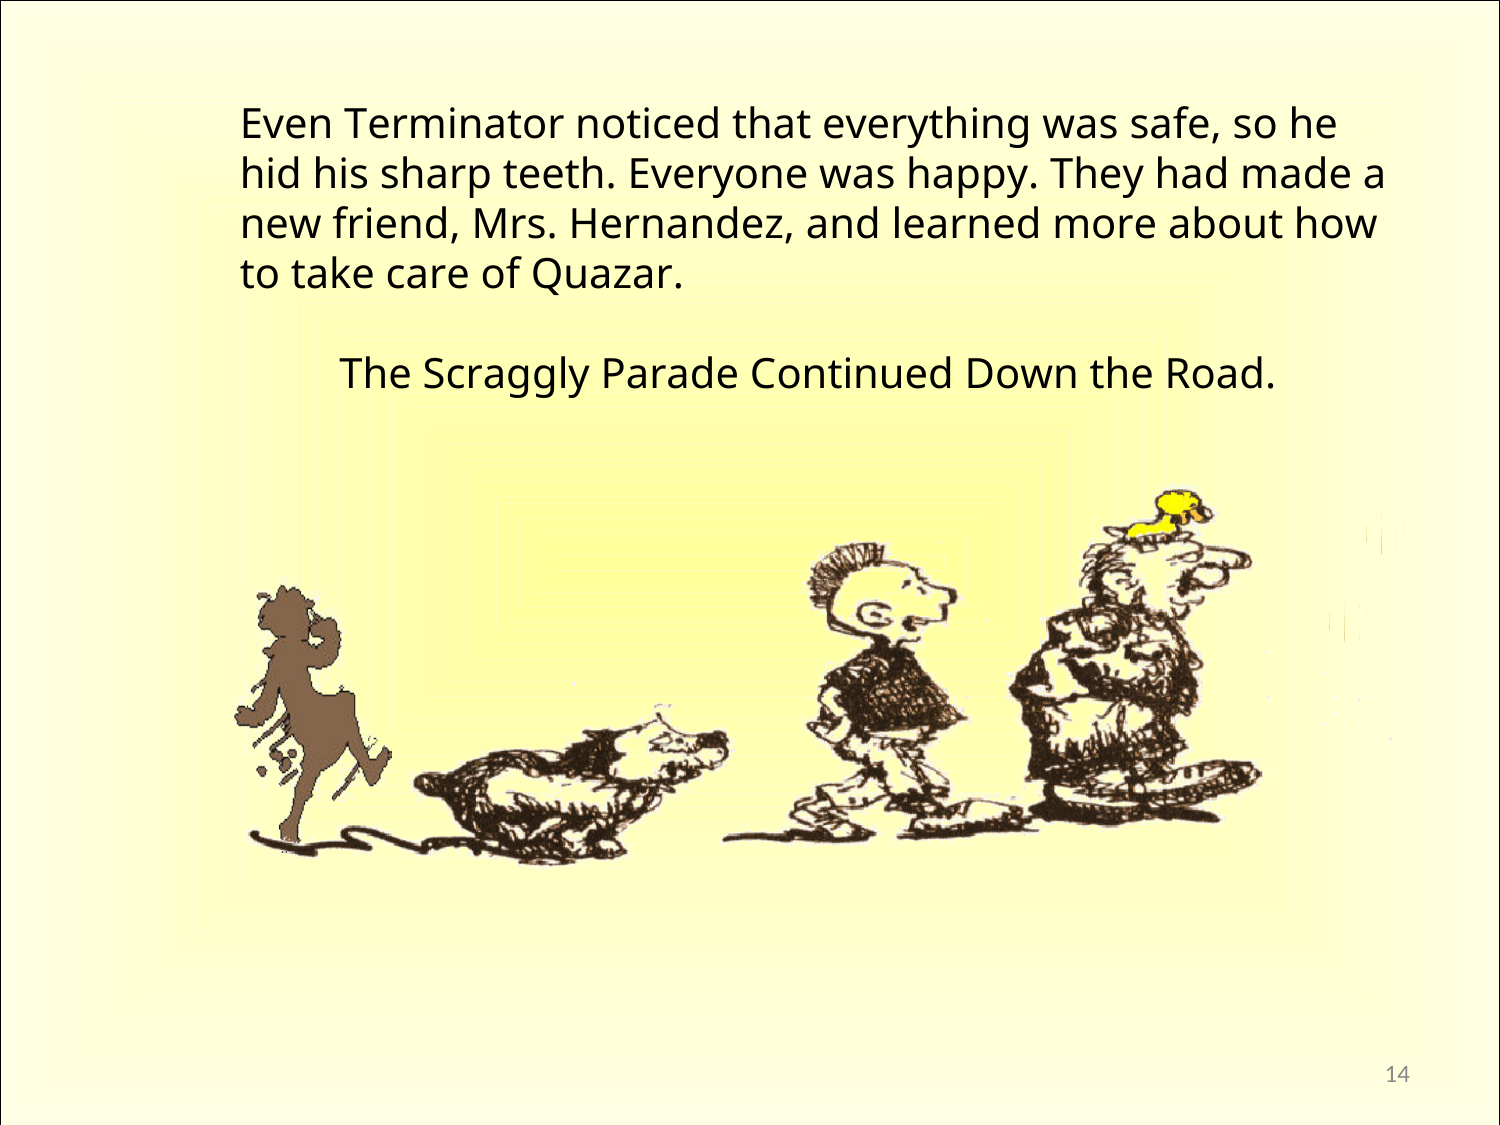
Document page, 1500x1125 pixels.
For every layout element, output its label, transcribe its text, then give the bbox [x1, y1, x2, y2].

text_box Even Terminator noticed that everything was safe, so he hid his sharp teeth. Everyone was happy. They had made a new friend, Mrs. Hernandez, and learned more about how to take care of Quazar. The Scraggly Parade Continued Down the Road. [225, 88, 1413, 405]
text_box [0, 0, 1500, 1125]
picture [212, 462, 1392, 912]
text_box <number> [1074, 1042, 1426, 1103]
